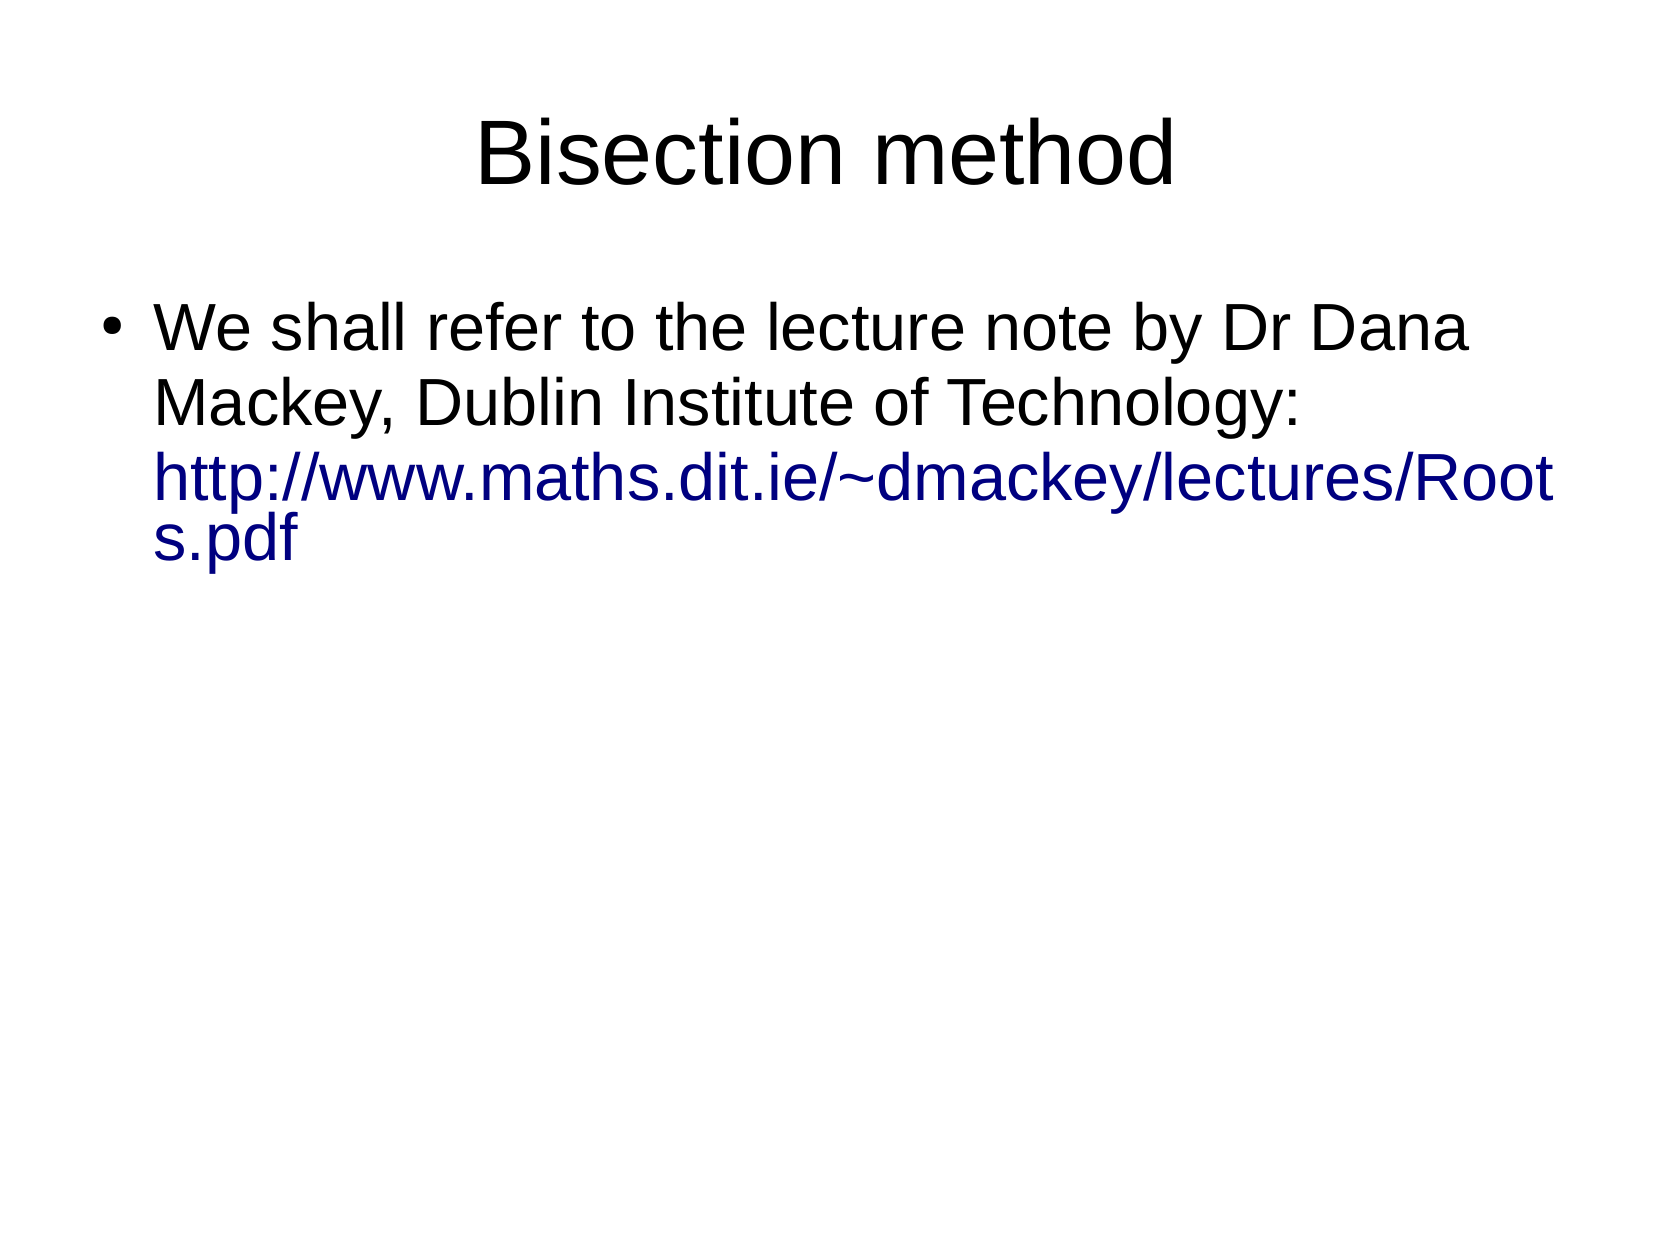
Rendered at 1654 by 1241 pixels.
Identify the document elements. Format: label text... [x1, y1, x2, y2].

list We shall refer to the lecture note by Dr Dana Mackey, Dublin Institute of Technology: http://www.maths.dit.ie/~dmackey/lectures/Roots.pdf [82, 290, 1571, 1010]
title Bisection method [82, 49, 1571, 257]
